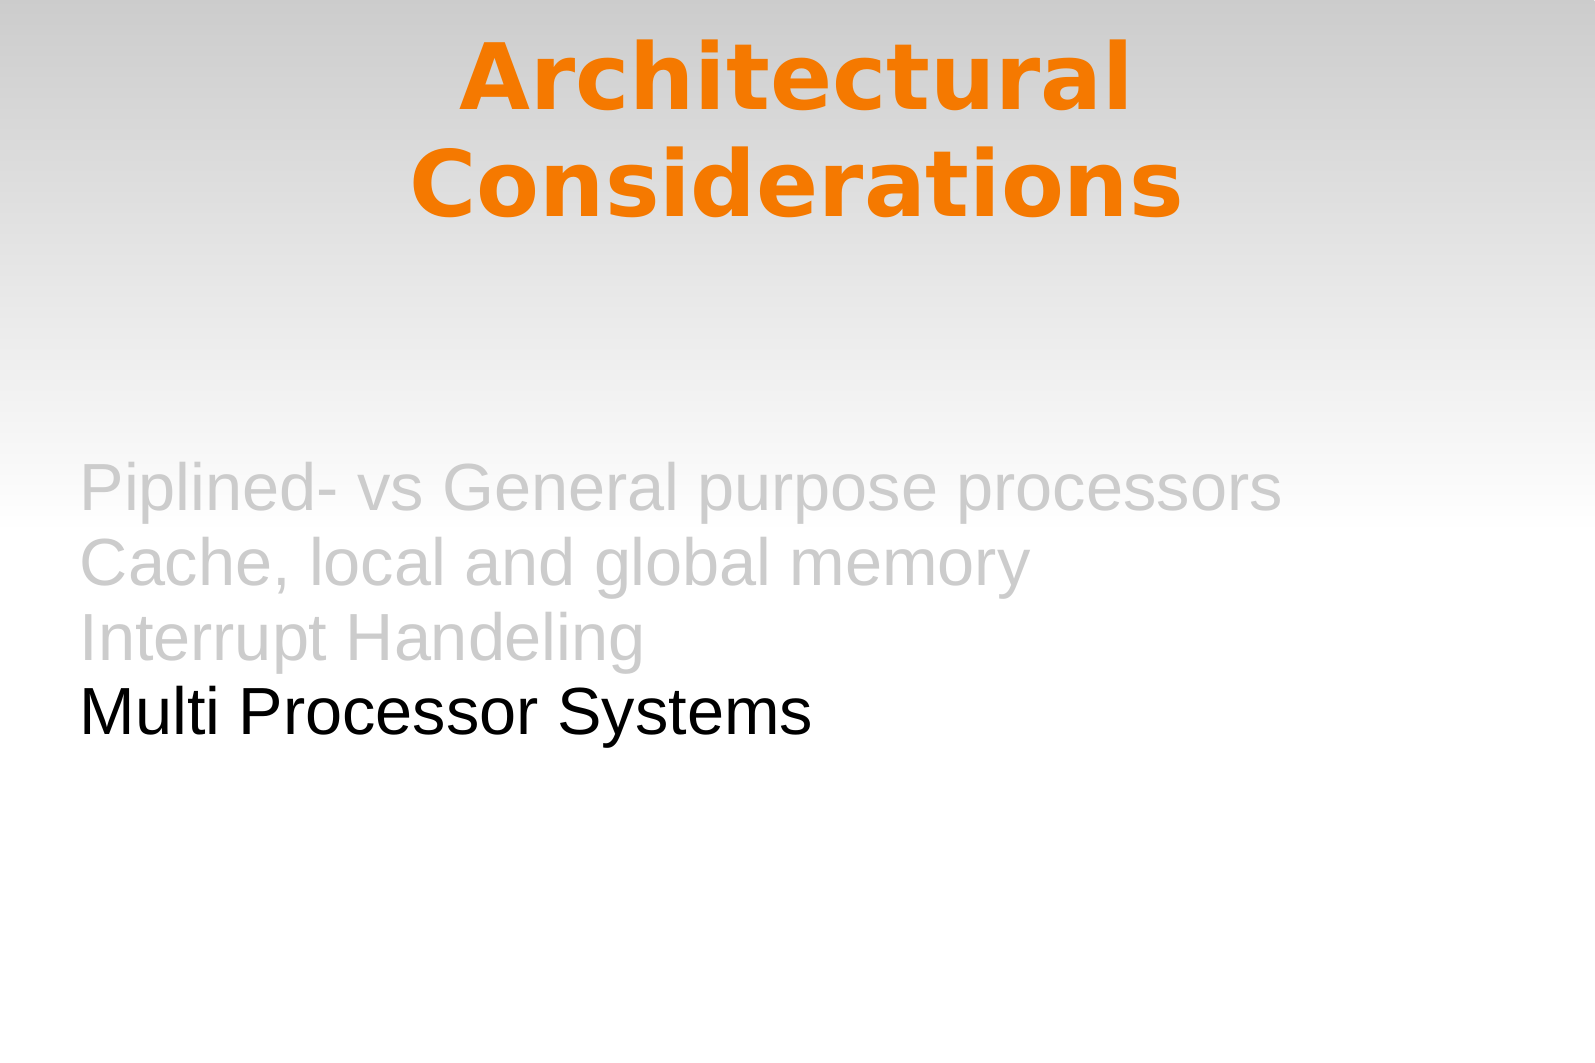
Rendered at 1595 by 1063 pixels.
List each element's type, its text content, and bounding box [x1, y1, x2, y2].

subtitle Piplined- vs General purpose processors Cache, local and global memory Interrupt Handeling Multi Processor Systems [79, 256, 1515, 943]
title Architectural Considerations [79, 24, 1515, 239]
